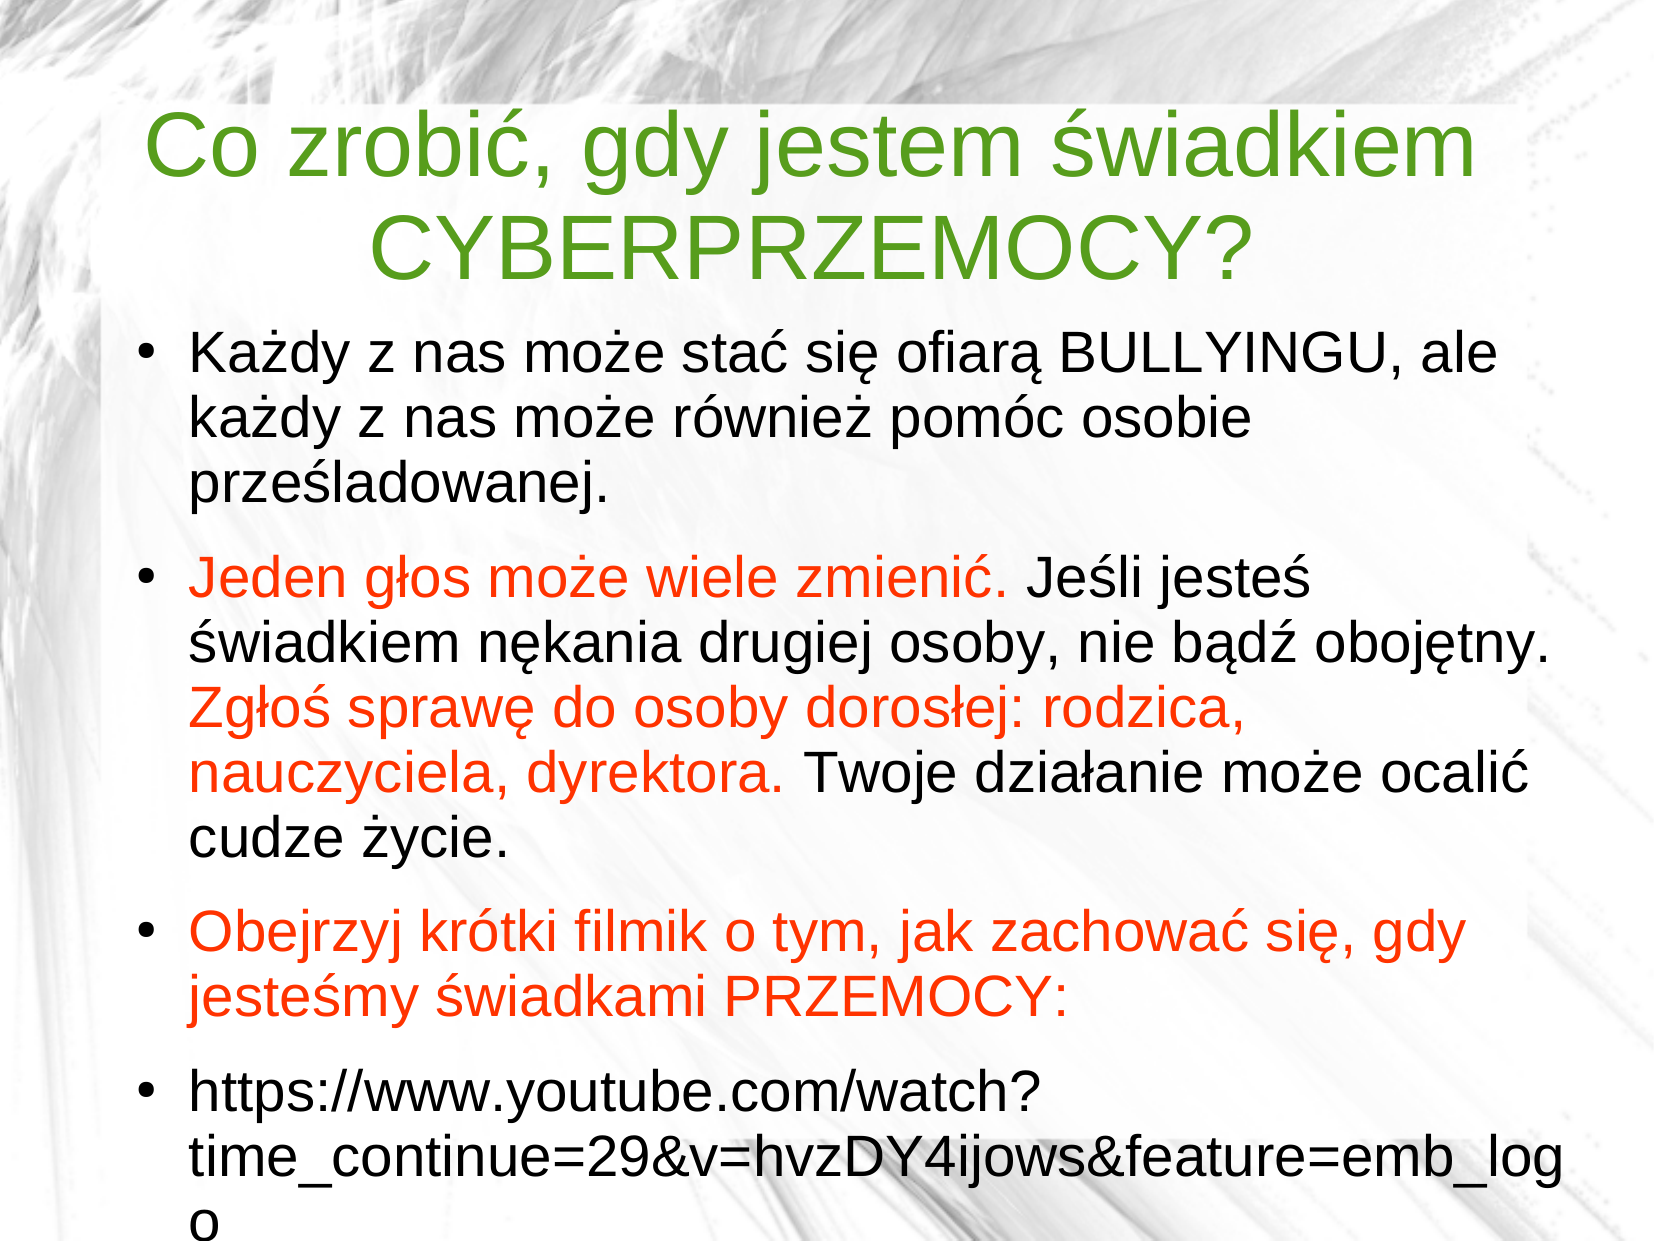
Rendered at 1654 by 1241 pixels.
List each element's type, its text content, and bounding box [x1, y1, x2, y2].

picture [0, 0, 1654, 1241]
title Co zrobić, gdy jestem świadkiem CYBERPRZEMOCY? [118, 93, 1506, 299]
list Każdy z nas może stać się ofiarą BULLYINGU, ale każdy z nas może również pomóc osobie prześladowanej. Jeden głos może wiele zmienić. Jeśli jesteś świadkiem nękania drugiej osoby, nie bądź obojętny. Zgłoś sprawę do osoby dorosłej: rodzica, nauczyciela, dyrektora. Twoje działanie może ocalić cudze życie. Obejrzyj krótki filmik o tym, jak zachować się, gdy jesteśmy świadkami PRZEMOCY: https://www.youtube.com/watch?time_continue=29&v=hvzDY4ijows&feature=emb_logo [118, 319, 1571, 1241]
